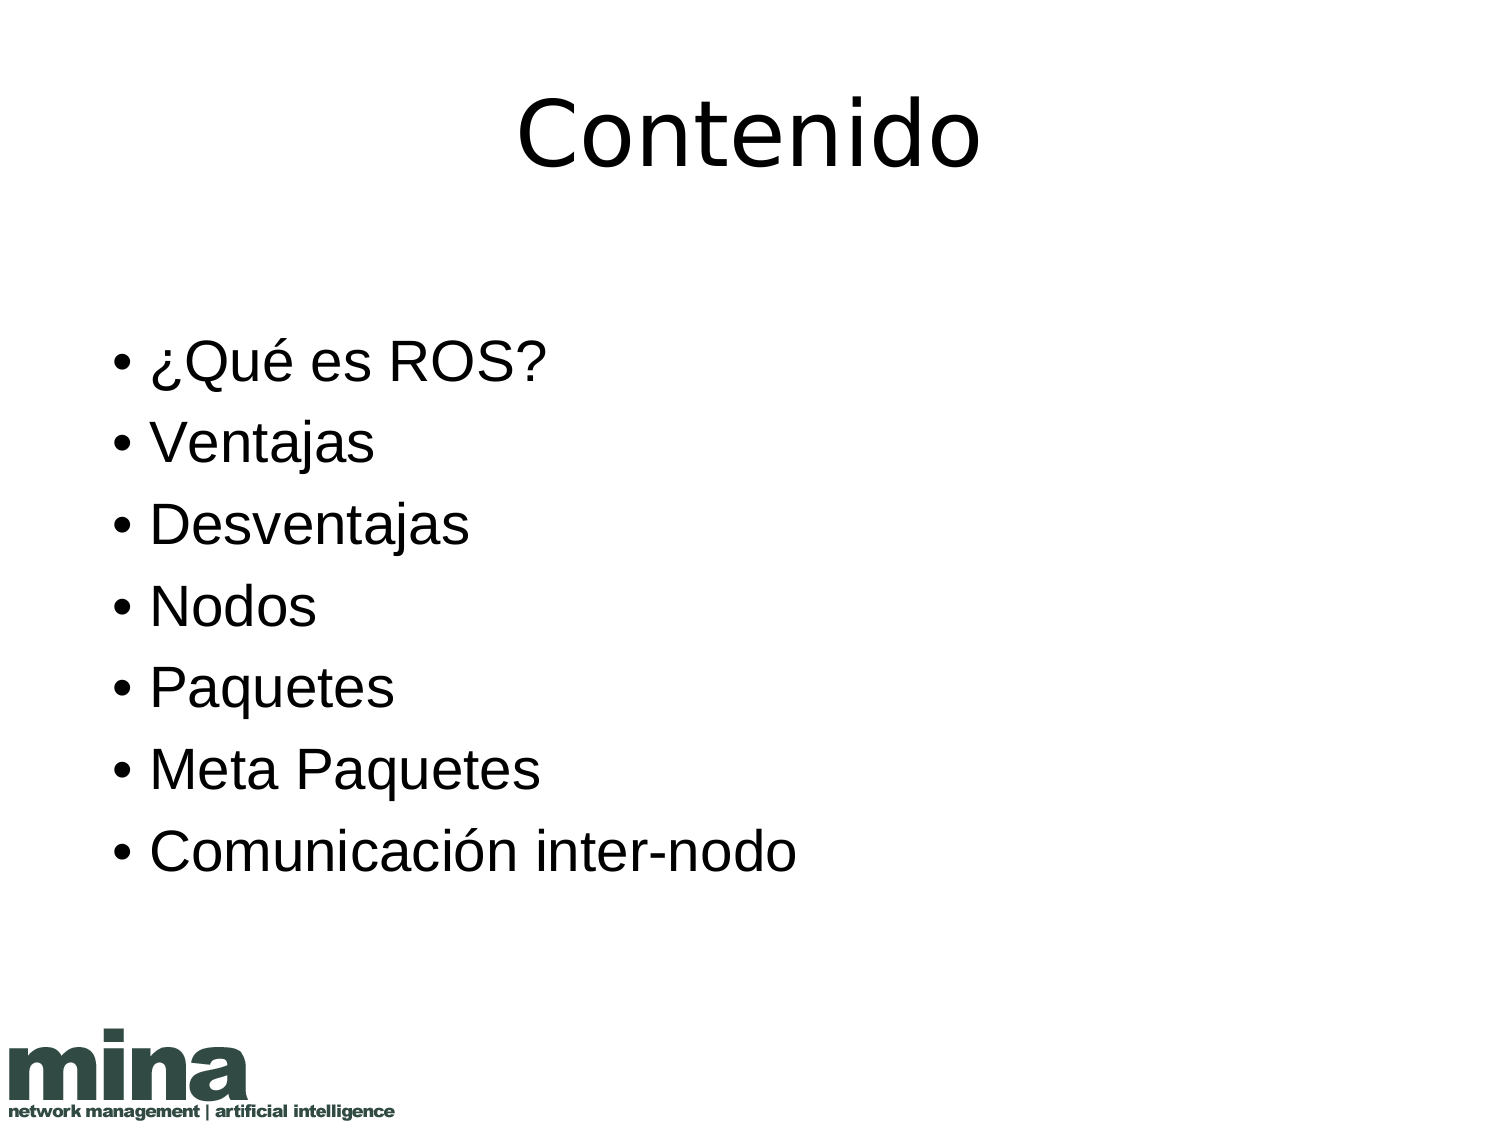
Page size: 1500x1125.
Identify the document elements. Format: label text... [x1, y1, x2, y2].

title Contenido [112, 17, 1388, 205]
picture [0, 1022, 402, 1125]
subtitle ¿Qué es ROS? Ventajas Desventajas Nodos Paquetes Meta Paquetes Comunicación inter-nodo [112, 205, 1388, 1007]
